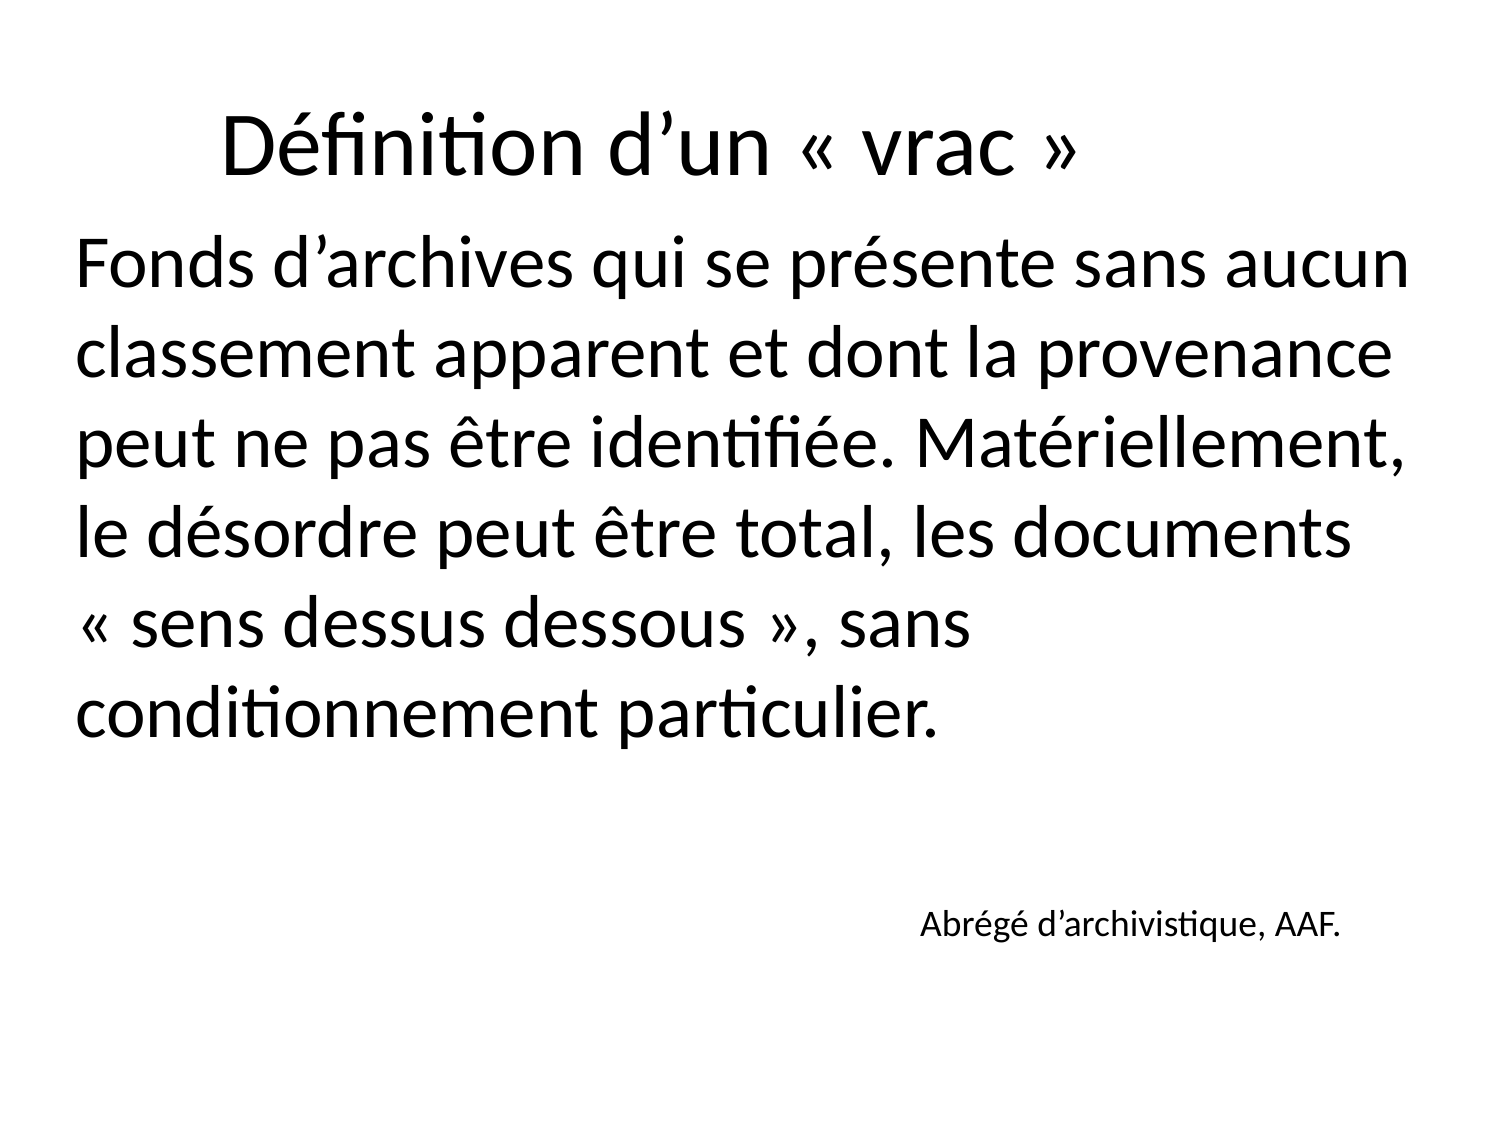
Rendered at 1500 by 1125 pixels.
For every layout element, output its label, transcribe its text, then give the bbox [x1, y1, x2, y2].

title Définition d’un « vrac » [75, 44, 1425, 233]
subtitle Fonds d’archives qui se présente sans aucun classement apparent et dont la provenance peut ne pas être identifiée. Matériellement, le désordre peut être total, les documents « sens dessus dessous », sans conditionnement particulier. Abrégé d’archivistique, AAF. [75, 263, 1425, 1047]
